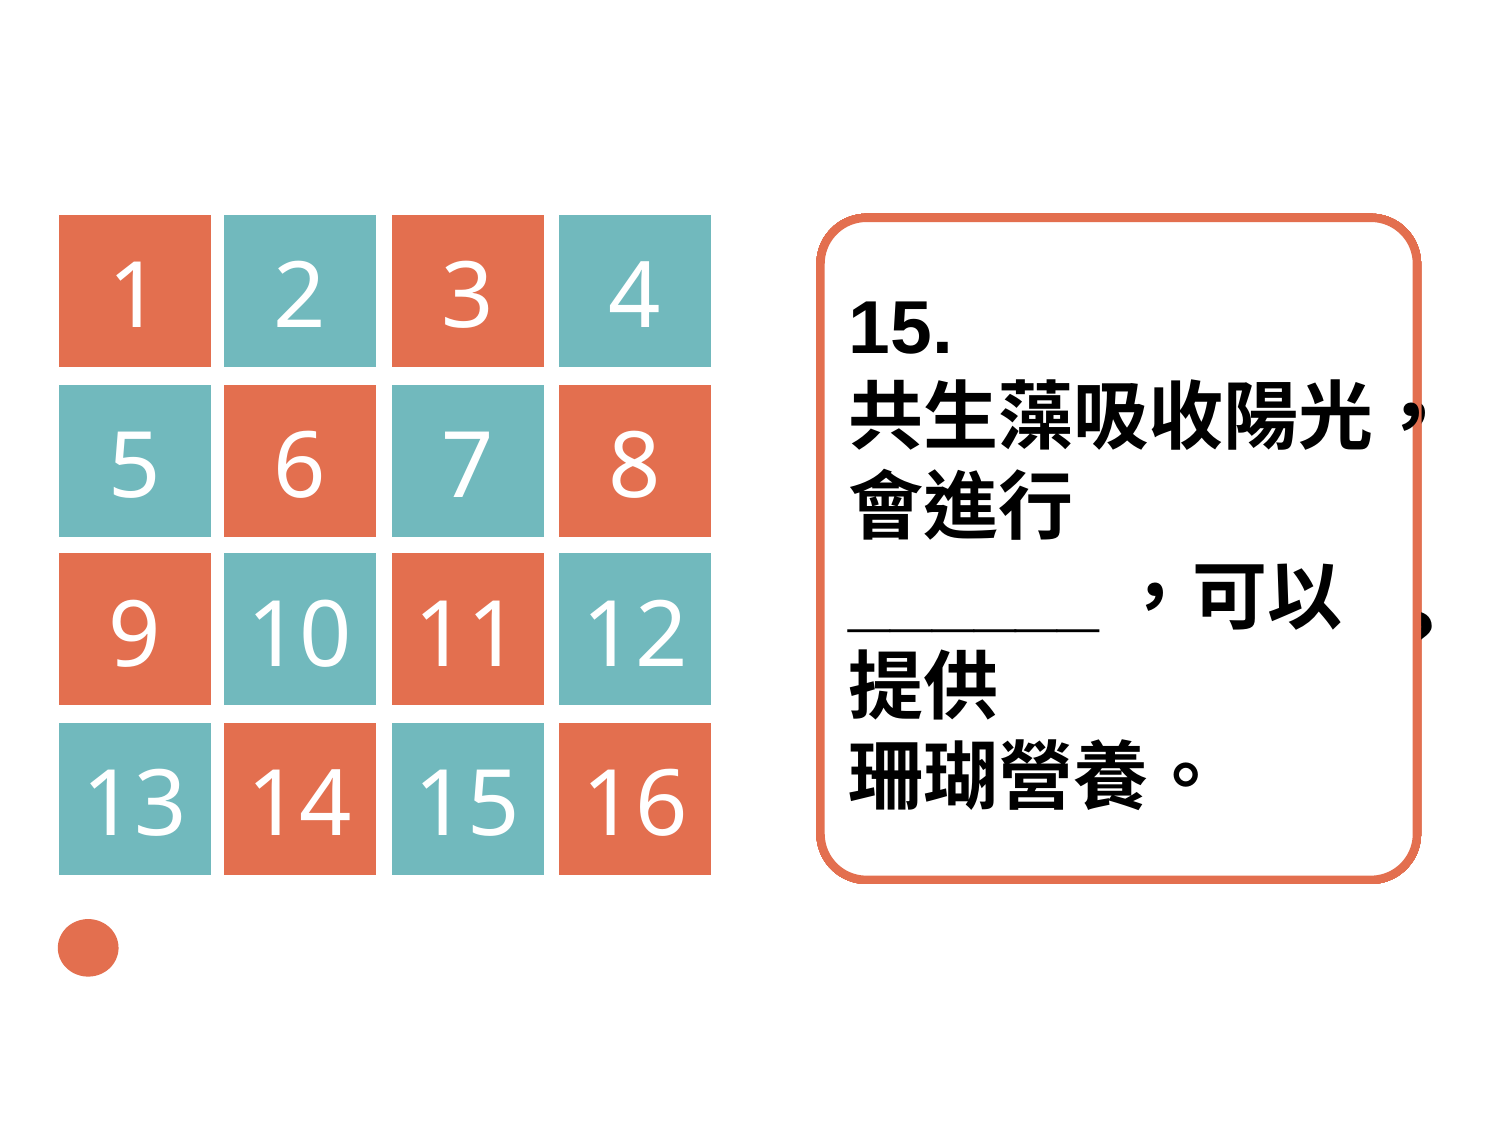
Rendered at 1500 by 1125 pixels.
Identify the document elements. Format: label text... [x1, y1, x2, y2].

text_box 6 [223, 384, 377, 538]
text_box 10 [223, 552, 377, 706]
text_box 12 [558, 552, 712, 706]
text_box 15. 共生藻吸收陽光，會進行______，可以提供 珊瑚營養。 [820, 217, 1417, 880]
text_box 11 [391, 552, 545, 706]
text_box 16 [558, 722, 712, 876]
text_box 2 [223, 214, 377, 368]
text_box 8 [558, 384, 712, 538]
text_box 14 [223, 722, 377, 876]
text_box 1 [58, 214, 212, 368]
text_box 4 [558, 214, 712, 368]
text_box 5 [58, 384, 212, 538]
text_box 7 [391, 384, 545, 538]
text_box 3 [391, 214, 545, 368]
text_box [57, 919, 119, 977]
text_box 13 [58, 722, 212, 876]
text_box 9 [58, 552, 212, 706]
text_box 15 [391, 722, 545, 876]
